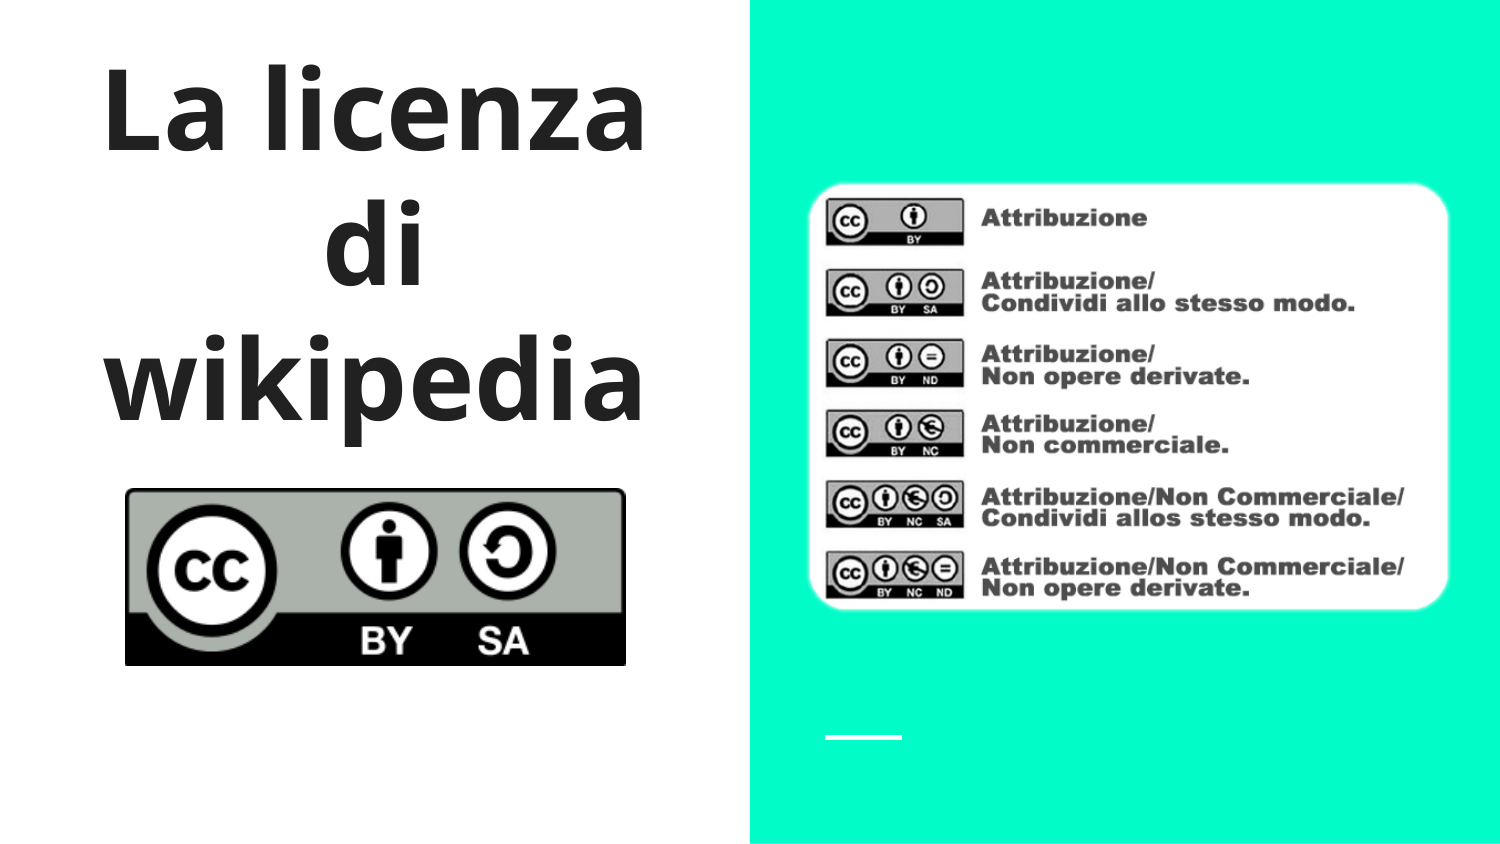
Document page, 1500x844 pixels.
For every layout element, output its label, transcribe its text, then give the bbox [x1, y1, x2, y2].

picture [125, 488, 626, 666]
picture [799, 177, 1464, 620]
title La licenza di wikipedia [43, 177, 708, 458]
list [791, 55, 1455, 726]
